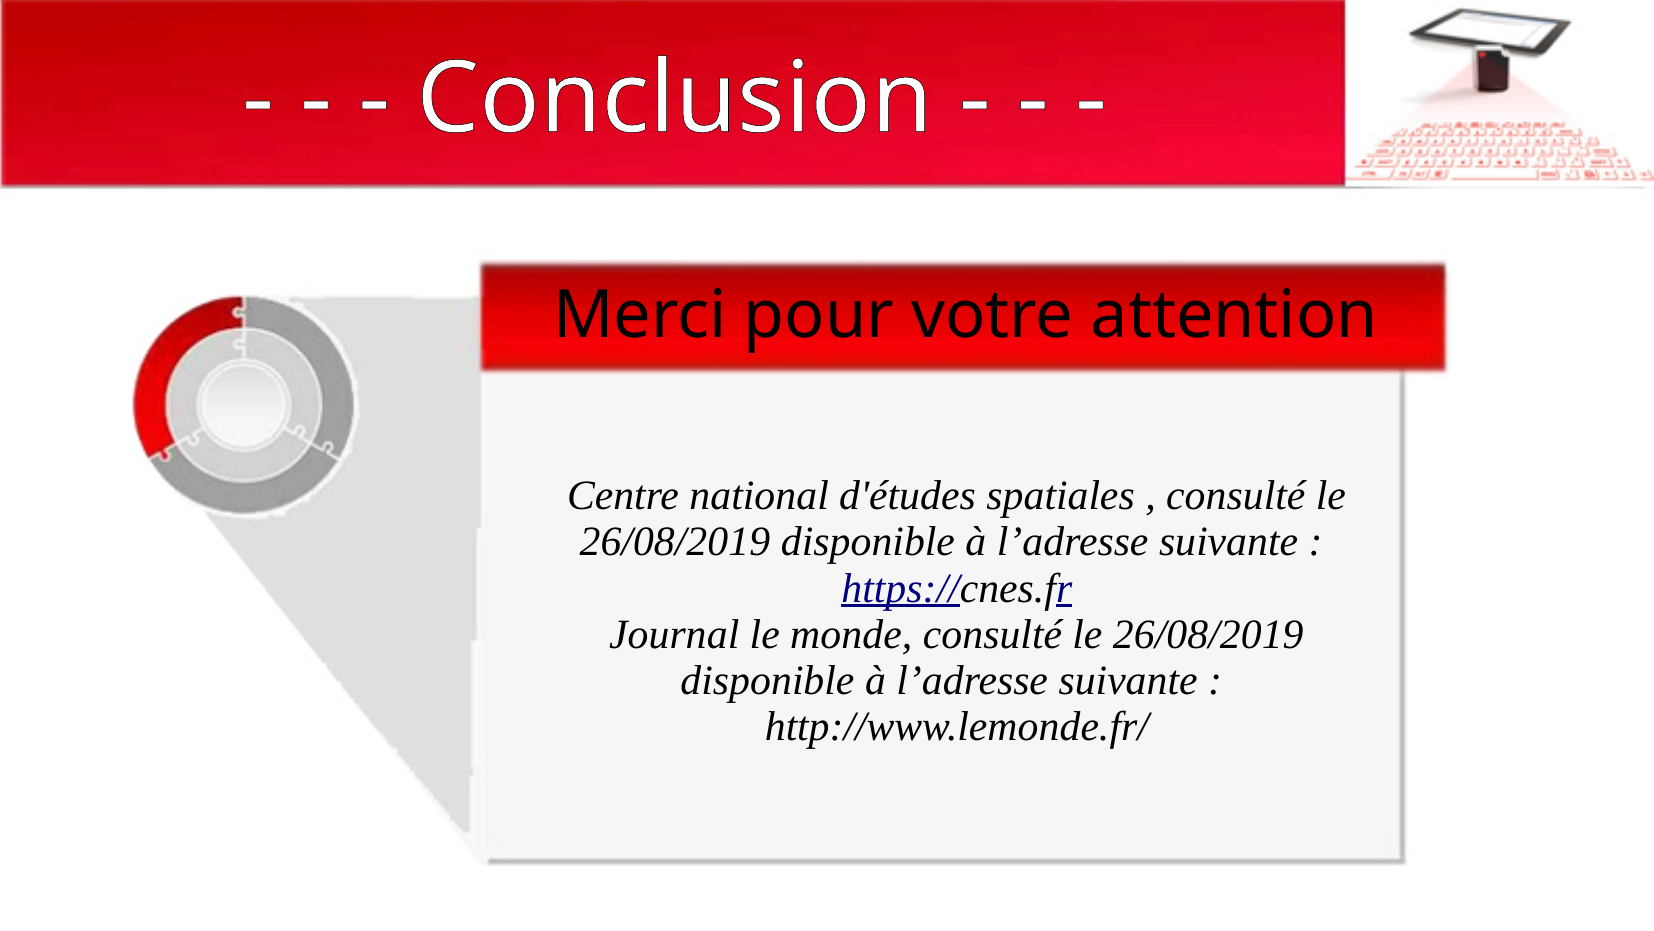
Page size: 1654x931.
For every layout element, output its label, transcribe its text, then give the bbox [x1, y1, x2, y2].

title Merci pour votre attention [500, 270, 1431, 354]
text_box Centre national d'études spatiales , consulté le 26/08/2019 disponible à l’adresse suivante : https://cnes.fr Journal le monde, consulté le 26/08/2019 disponible à l’adresse suivante : http://www.lemonde.fr/ [495, 465, 1396, 758]
title - - - Conclusion - - - [15, 15, 1336, 171]
picture [0, 0, 1654, 931]
